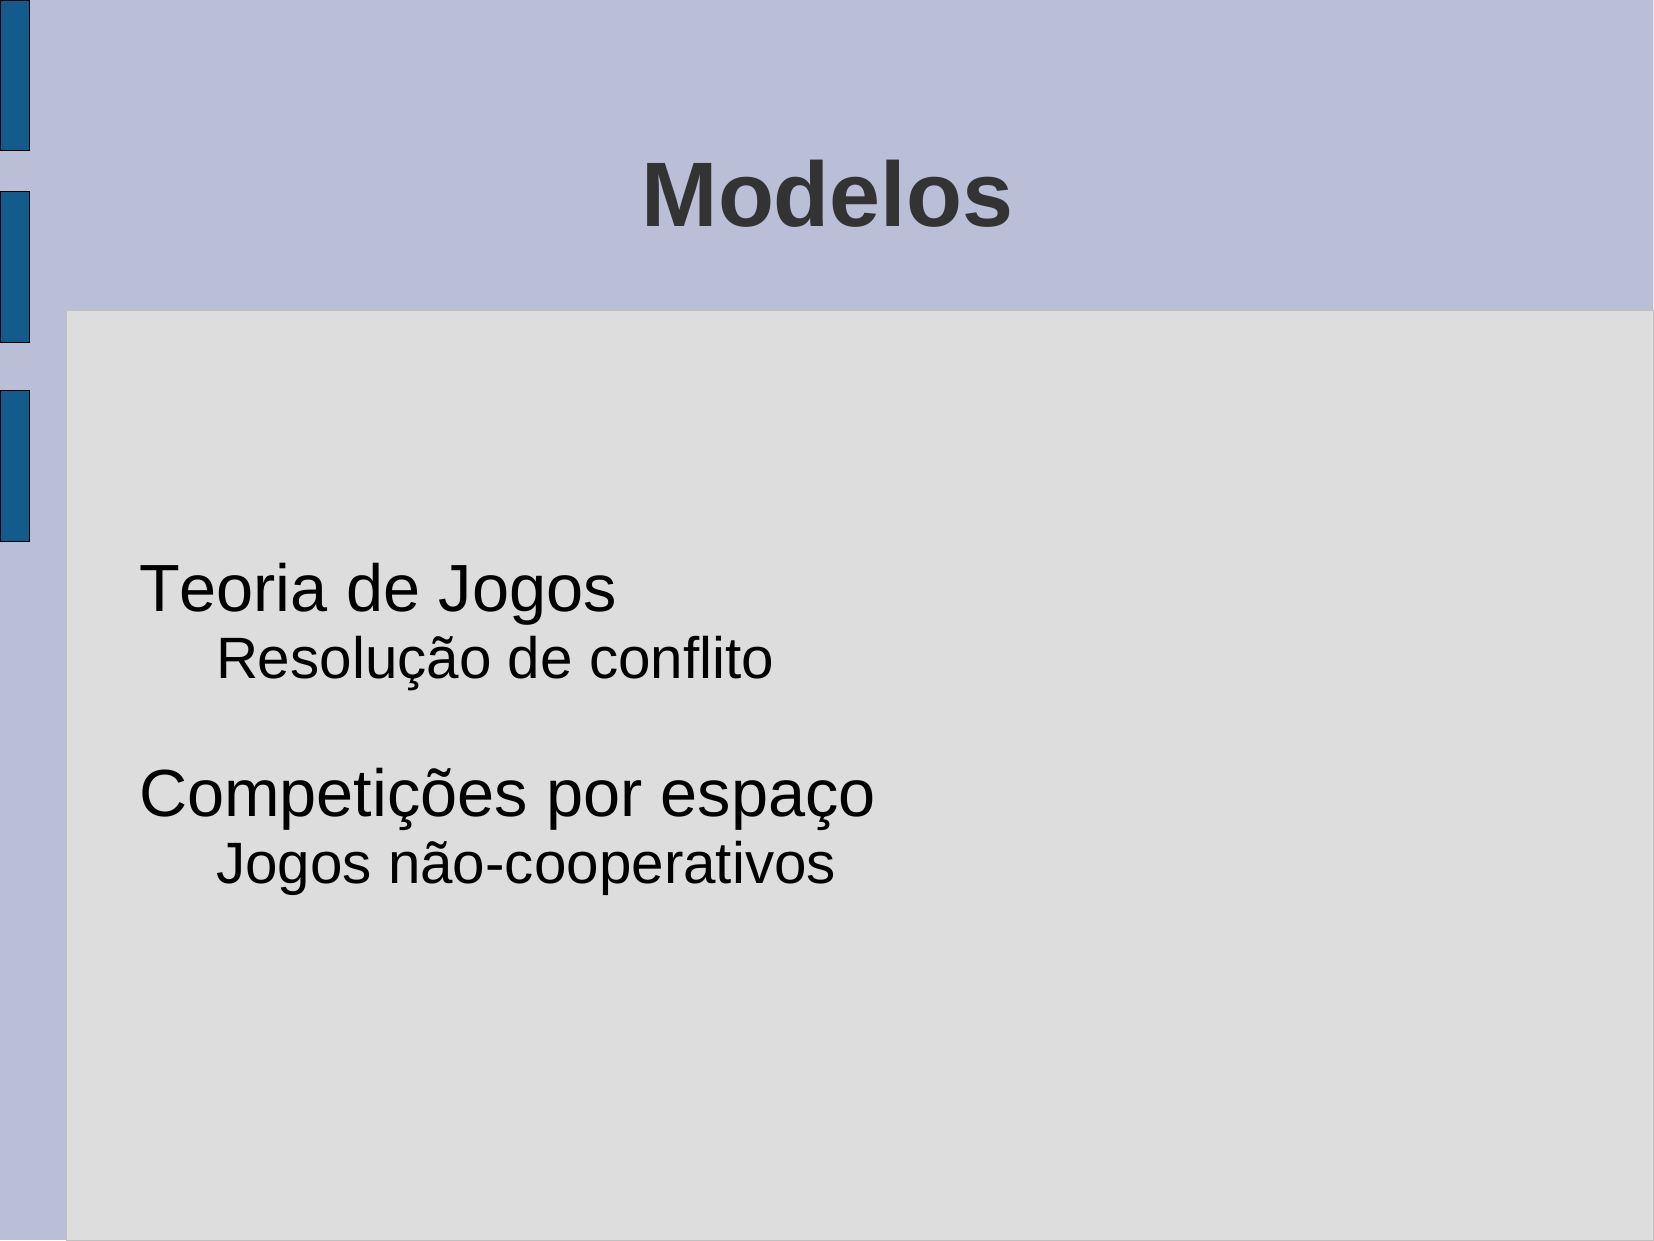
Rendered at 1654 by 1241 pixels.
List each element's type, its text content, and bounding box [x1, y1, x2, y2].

title Modelos [121, 91, 1534, 299]
list Teoria de Jogos Resolução de conflito Competições por espaço Jogos não-cooperativos [121, 551, 1534, 1241]
